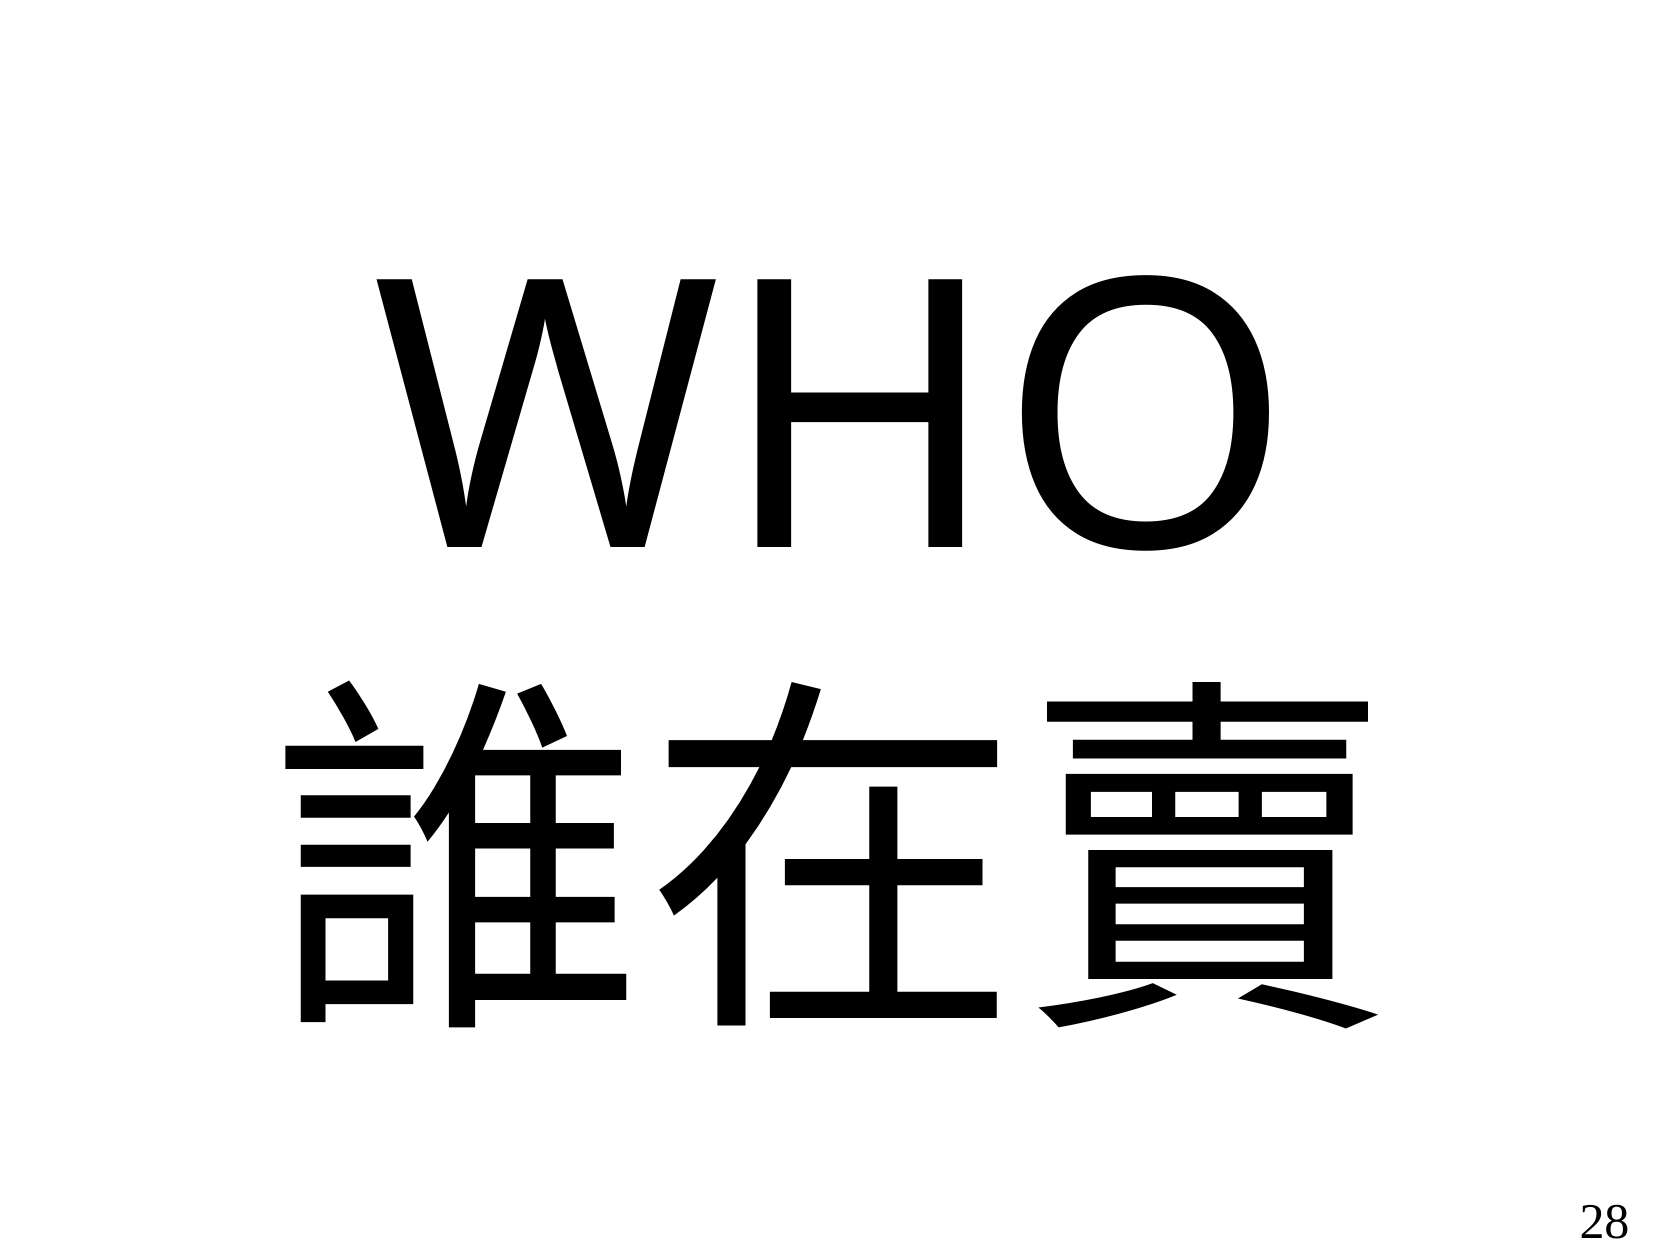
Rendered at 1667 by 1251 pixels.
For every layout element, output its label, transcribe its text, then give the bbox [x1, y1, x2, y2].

text_box WHO 誰在賣 [124, 165, 1542, 1081]
